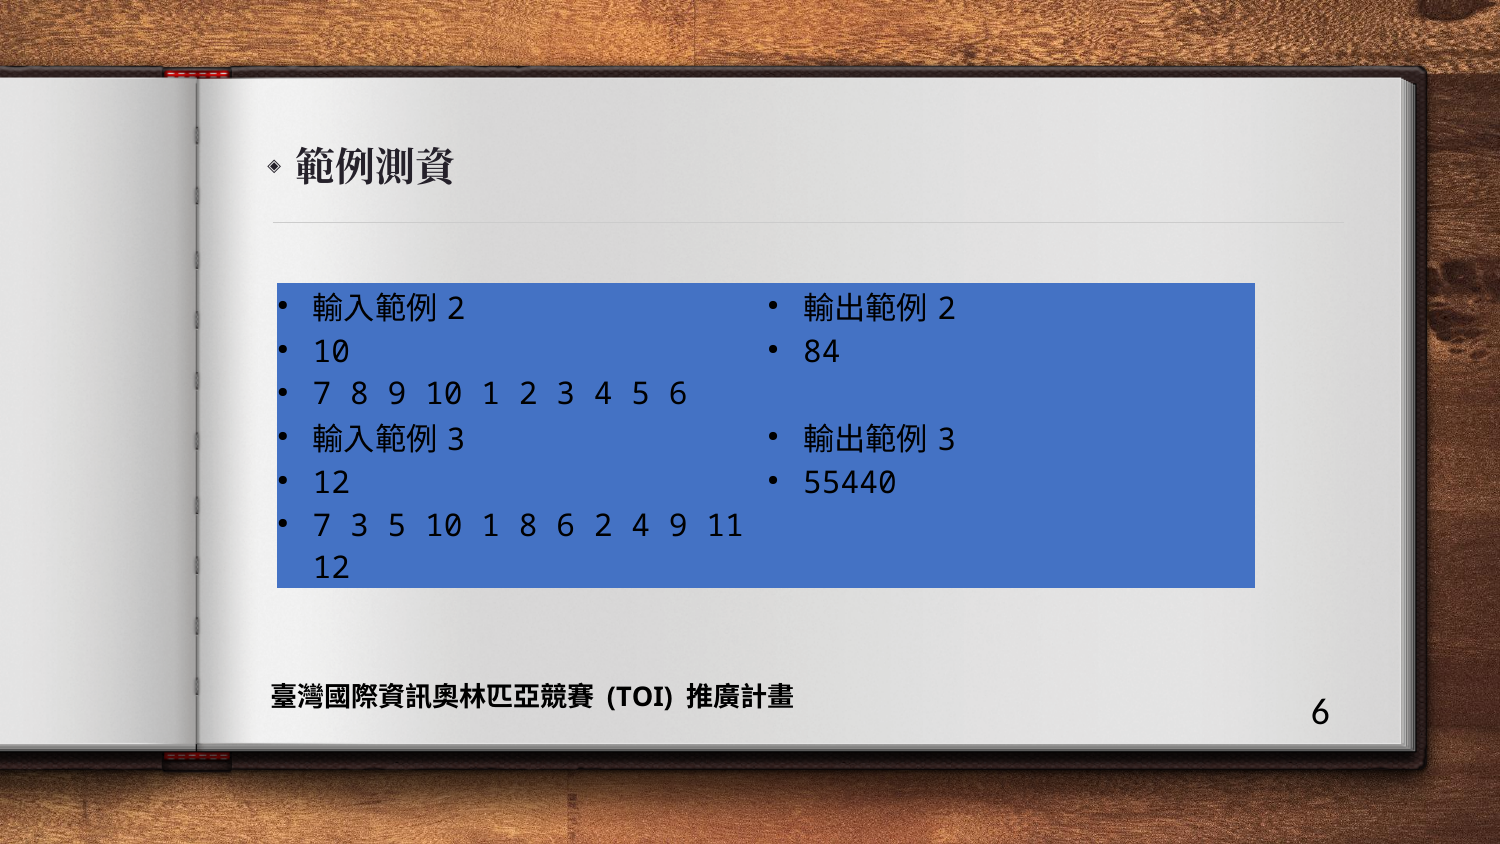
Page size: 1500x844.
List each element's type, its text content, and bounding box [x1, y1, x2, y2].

table_cell 輸出範例3 55440 [768, 414, 1255, 588]
text_box [1295, 672, 1386, 737]
table_header 輸入範例2 10 7 8 9 10 1 2 3 4 5 6 [277, 283, 768, 414]
table_header 輸出範例2 84 [768, 283, 1255, 414]
table_cell 輸入範例3 12 7 3 5 10 1 8 6 2 4 9 11 12 [277, 414, 768, 588]
list 範例測資 [252, 126, 1194, 205]
